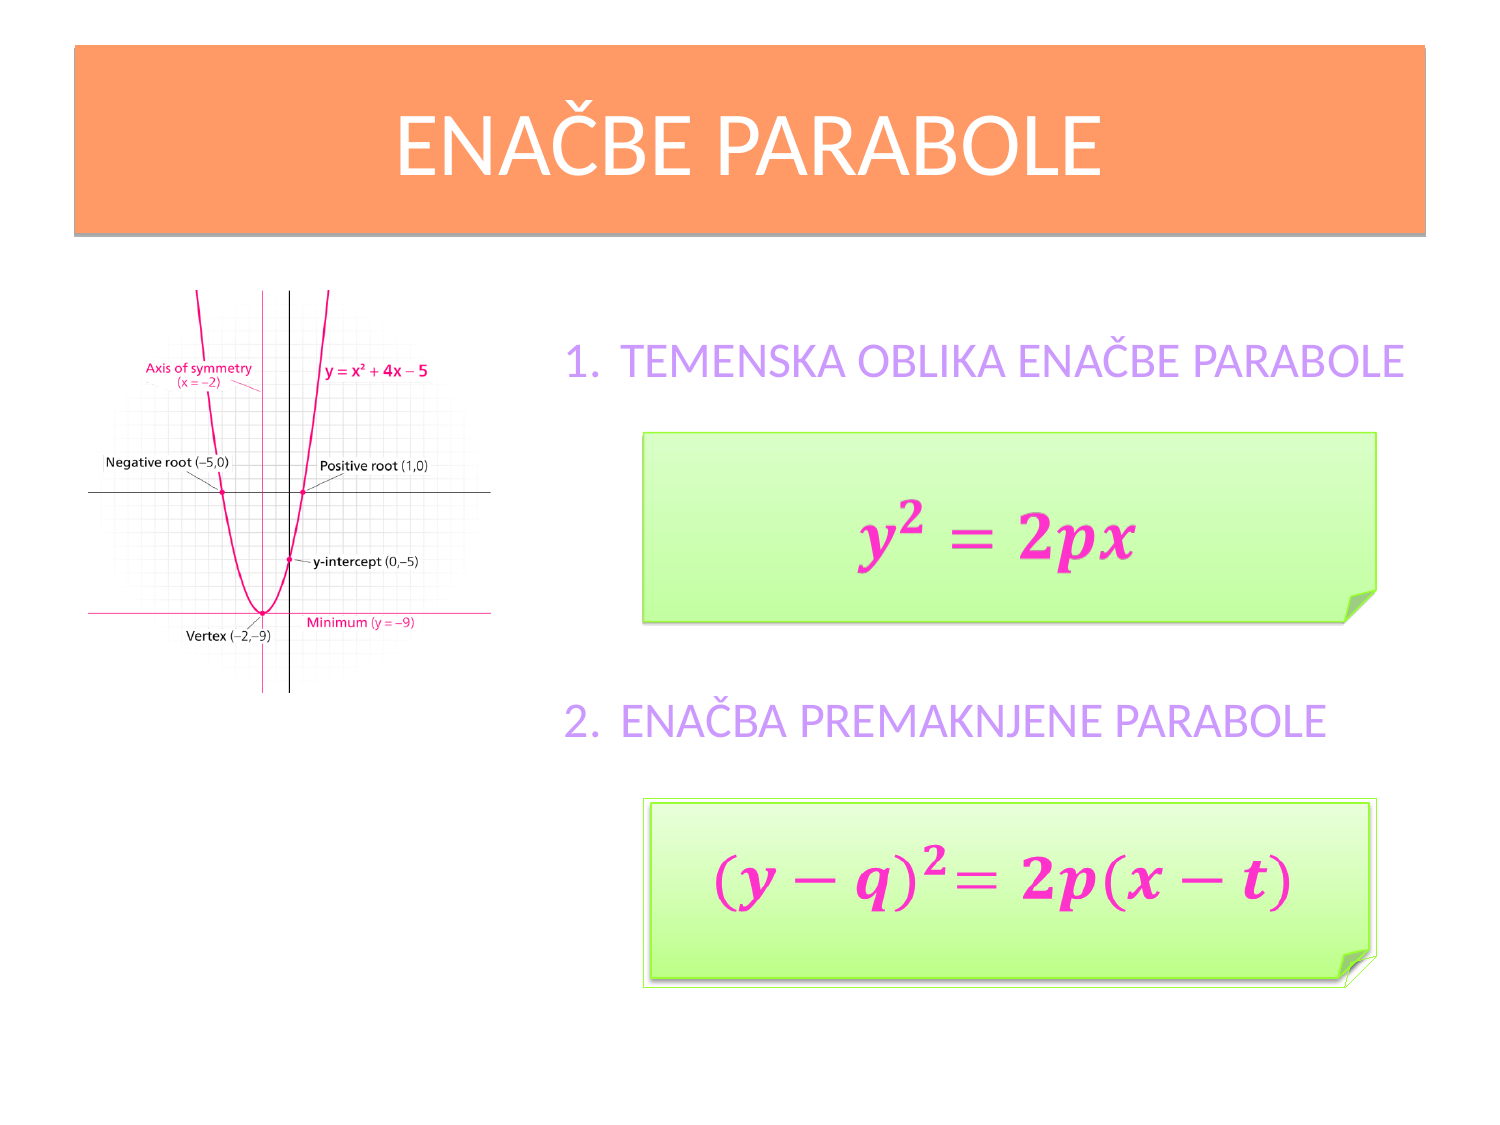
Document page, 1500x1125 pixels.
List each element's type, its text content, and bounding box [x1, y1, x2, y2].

text_box [643, 432, 1376, 622]
text_box [643, 798, 1377, 988]
title ENAČBE PARABOLE [75, 45, 1425, 233]
picture [88, 290, 491, 693]
text_box TEMENSKA OBLIKA ENAČBE PARABOLE ENAČBA PREMAKNJENE PARABOLE [549, 320, 1436, 756]
